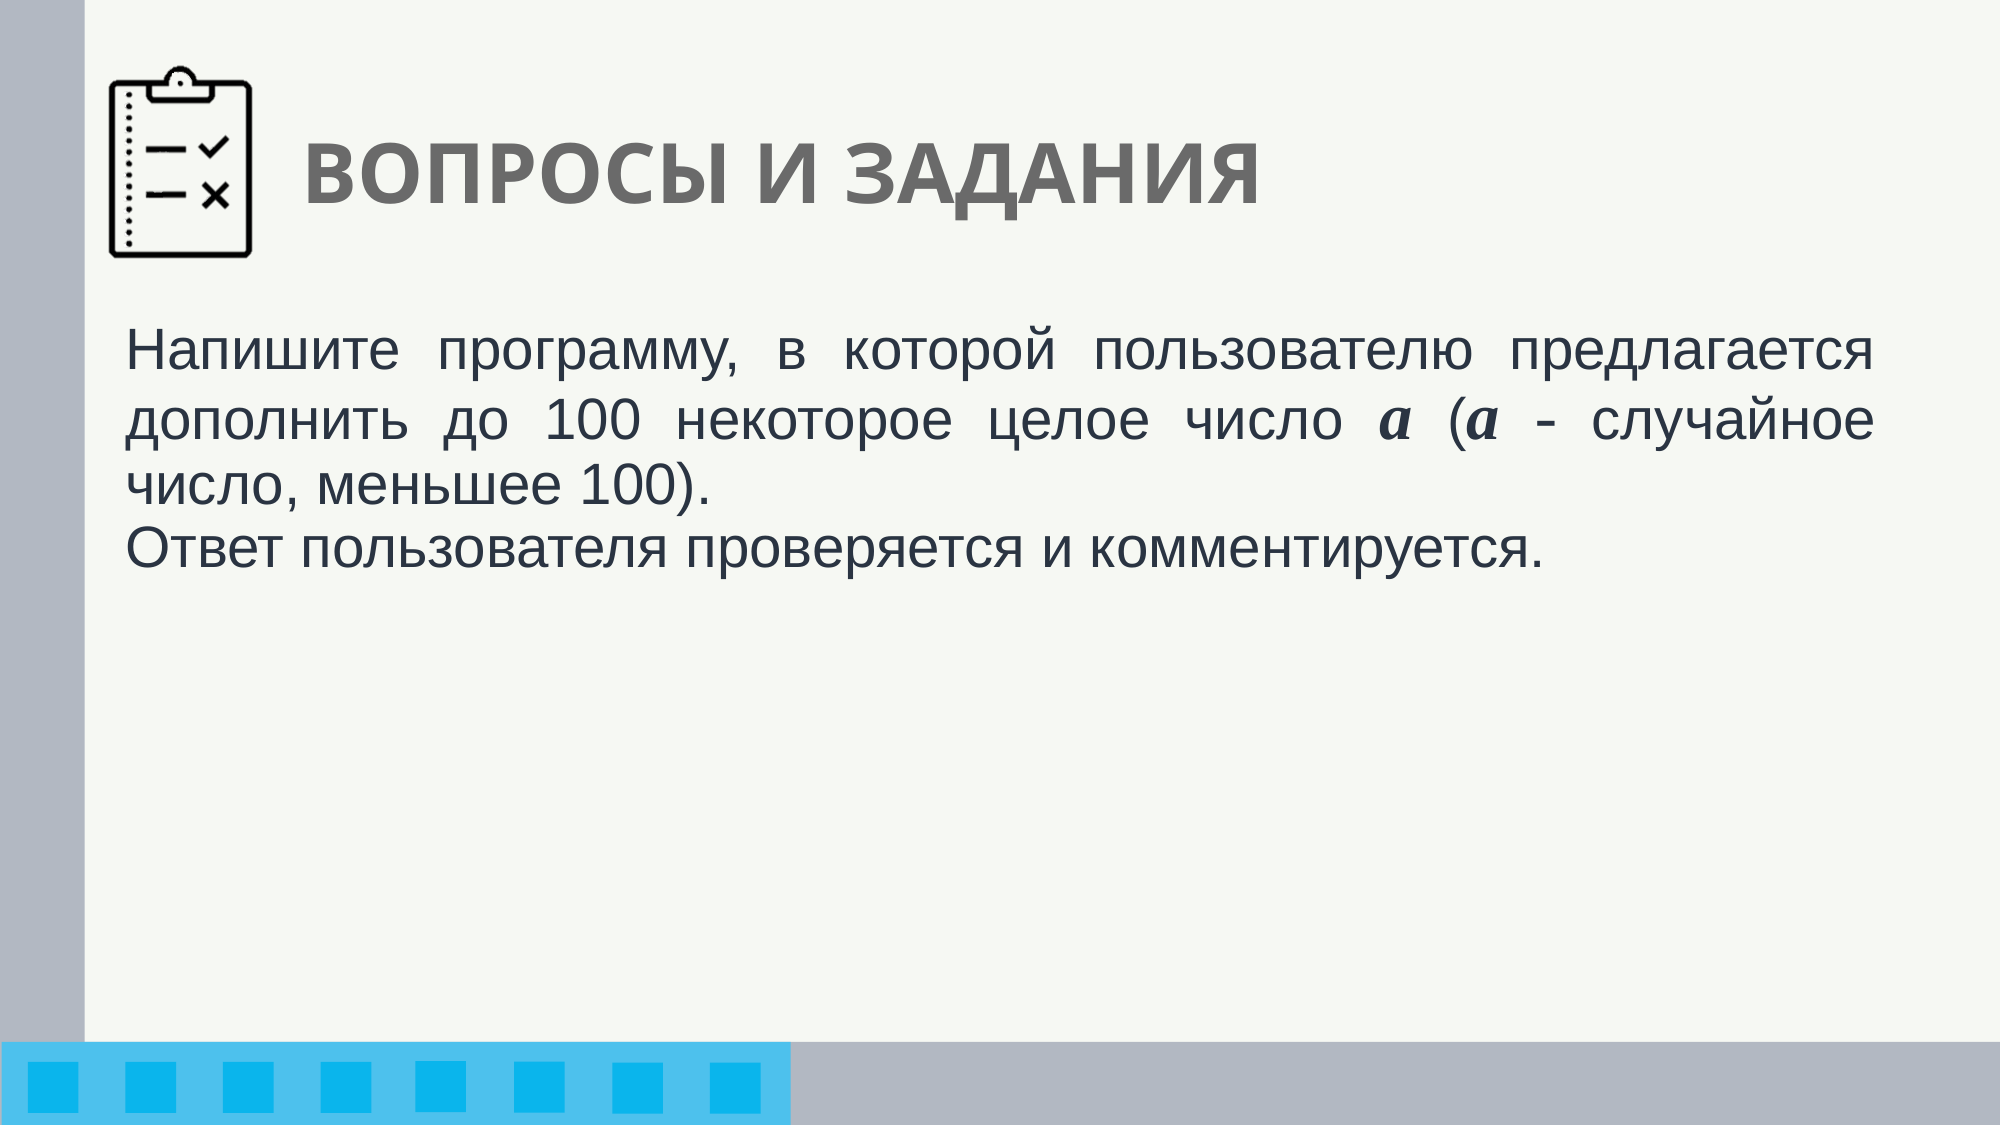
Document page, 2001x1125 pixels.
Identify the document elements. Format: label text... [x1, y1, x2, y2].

list Напишите программу, в которой пользователю предлагается дополнить до 100 некоторое целое число а (а - случайное число, меньшее 100). Ответ пользователя проверяется и комментируется. [110, 311, 1892, 1058]
picture [85, 54, 286, 286]
title ВОПРОСЫ И ЗАДАНИЯ [285, 67, 1892, 286]
